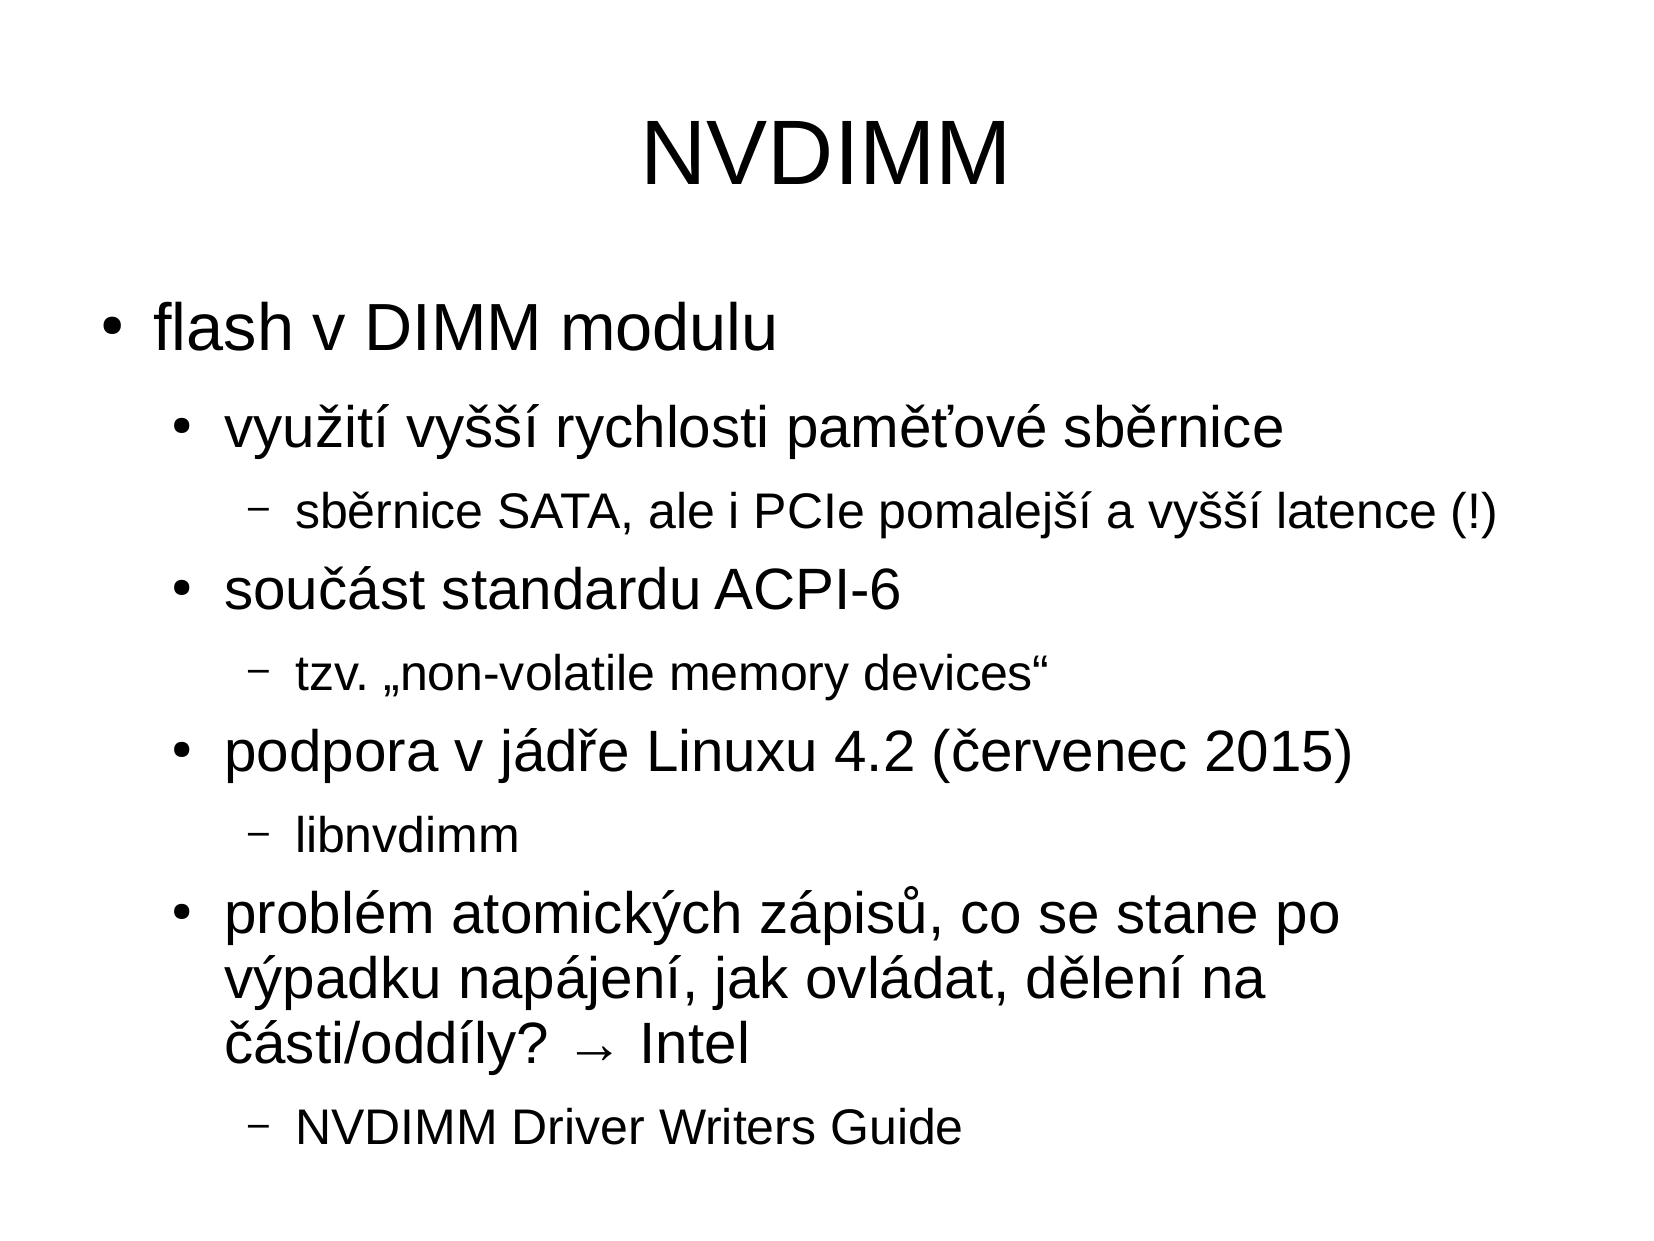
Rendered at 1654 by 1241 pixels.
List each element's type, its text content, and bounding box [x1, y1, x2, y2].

title NVDIMM [82, 49, 1571, 257]
list flash v DIMM modulu využití vyšší rychlosti paměťové sběrnice sběrnice SATA, ale i PCIe pomalejší a vyšší latence (!) součást standardu ACPI-6 tzv. „non-volatile memory devices“ podpora v jádře Linuxu 4.2 (červenec 2015) libnvdimm problém atomických zápisů, co se stane po výpadku napájení, jak ovládat, dělení na části/oddíly? → Intel NVDIMM Driver Writers Guide [82, 290, 1571, 1156]
